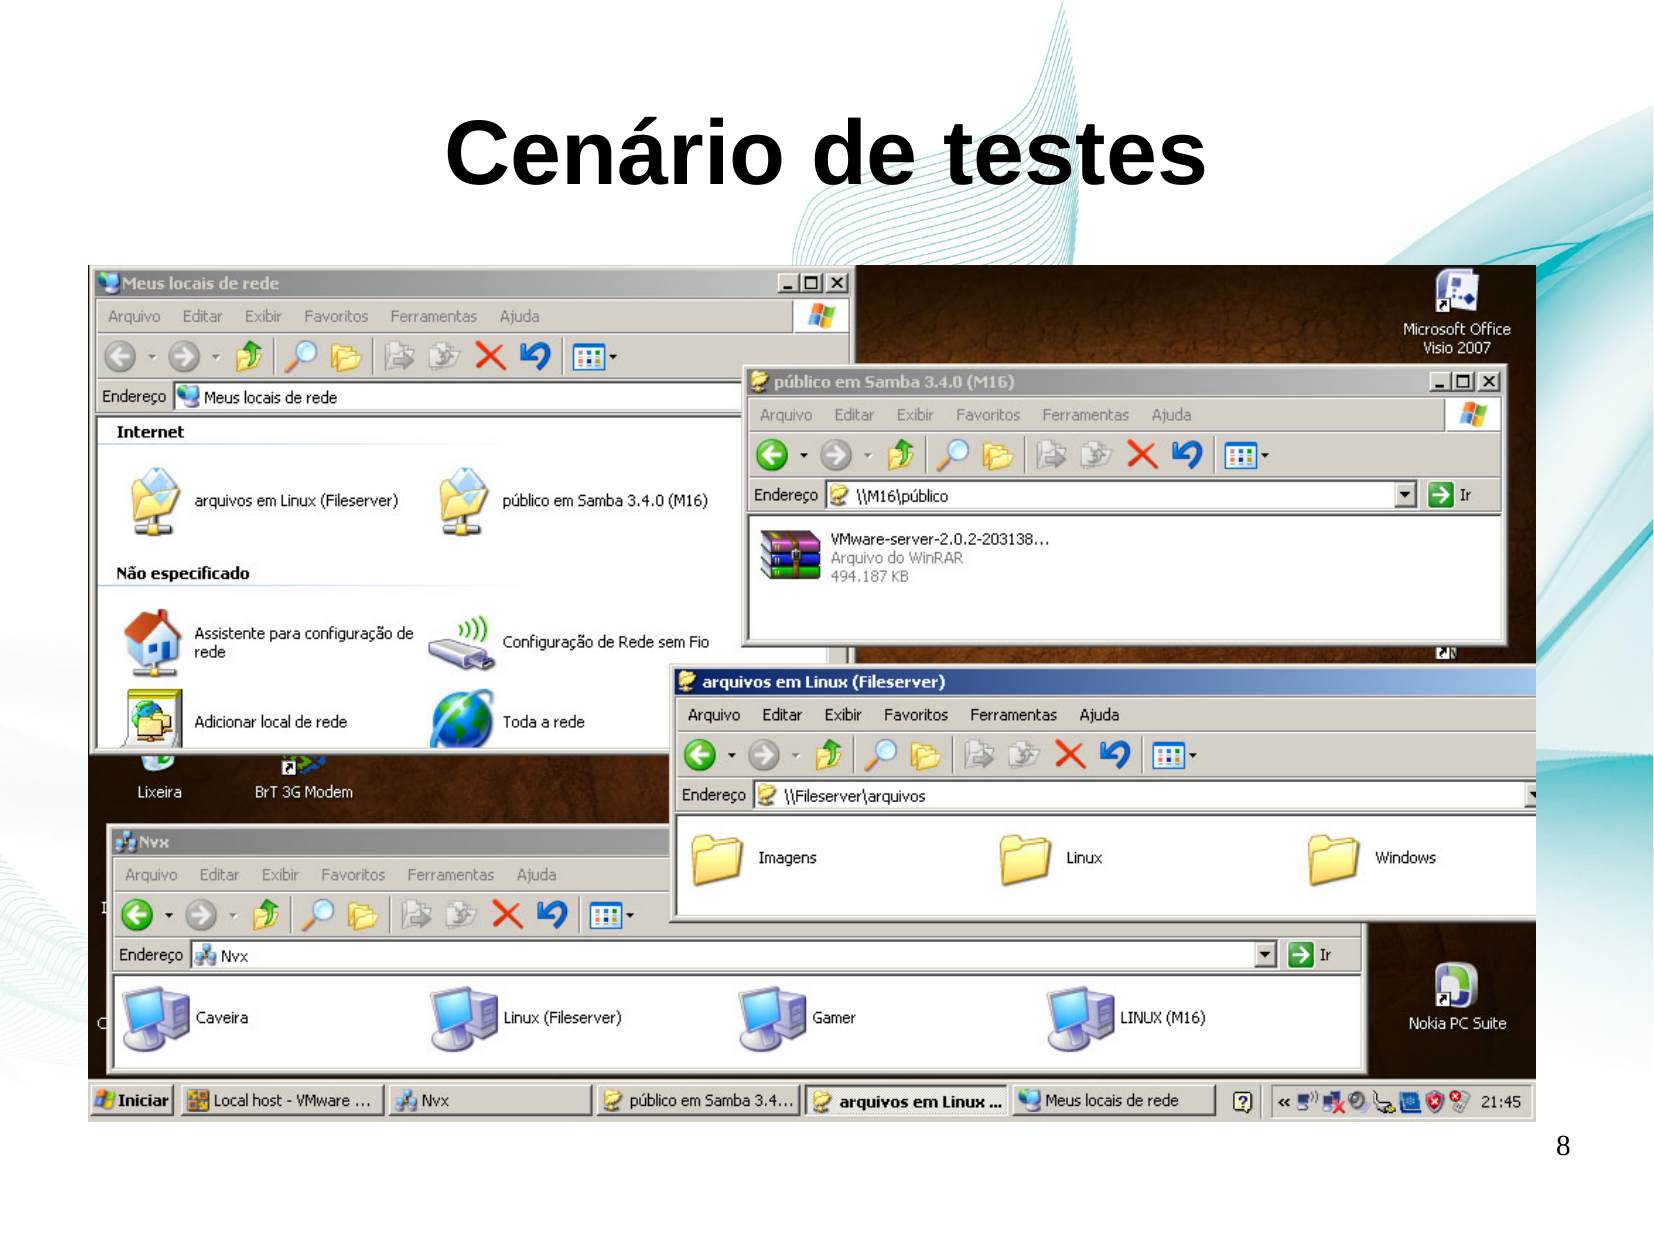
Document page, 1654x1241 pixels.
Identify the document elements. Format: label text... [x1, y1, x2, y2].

title Cenário de testes [82, 56, 1571, 250]
picture [0, 0, 1654, 1125]
